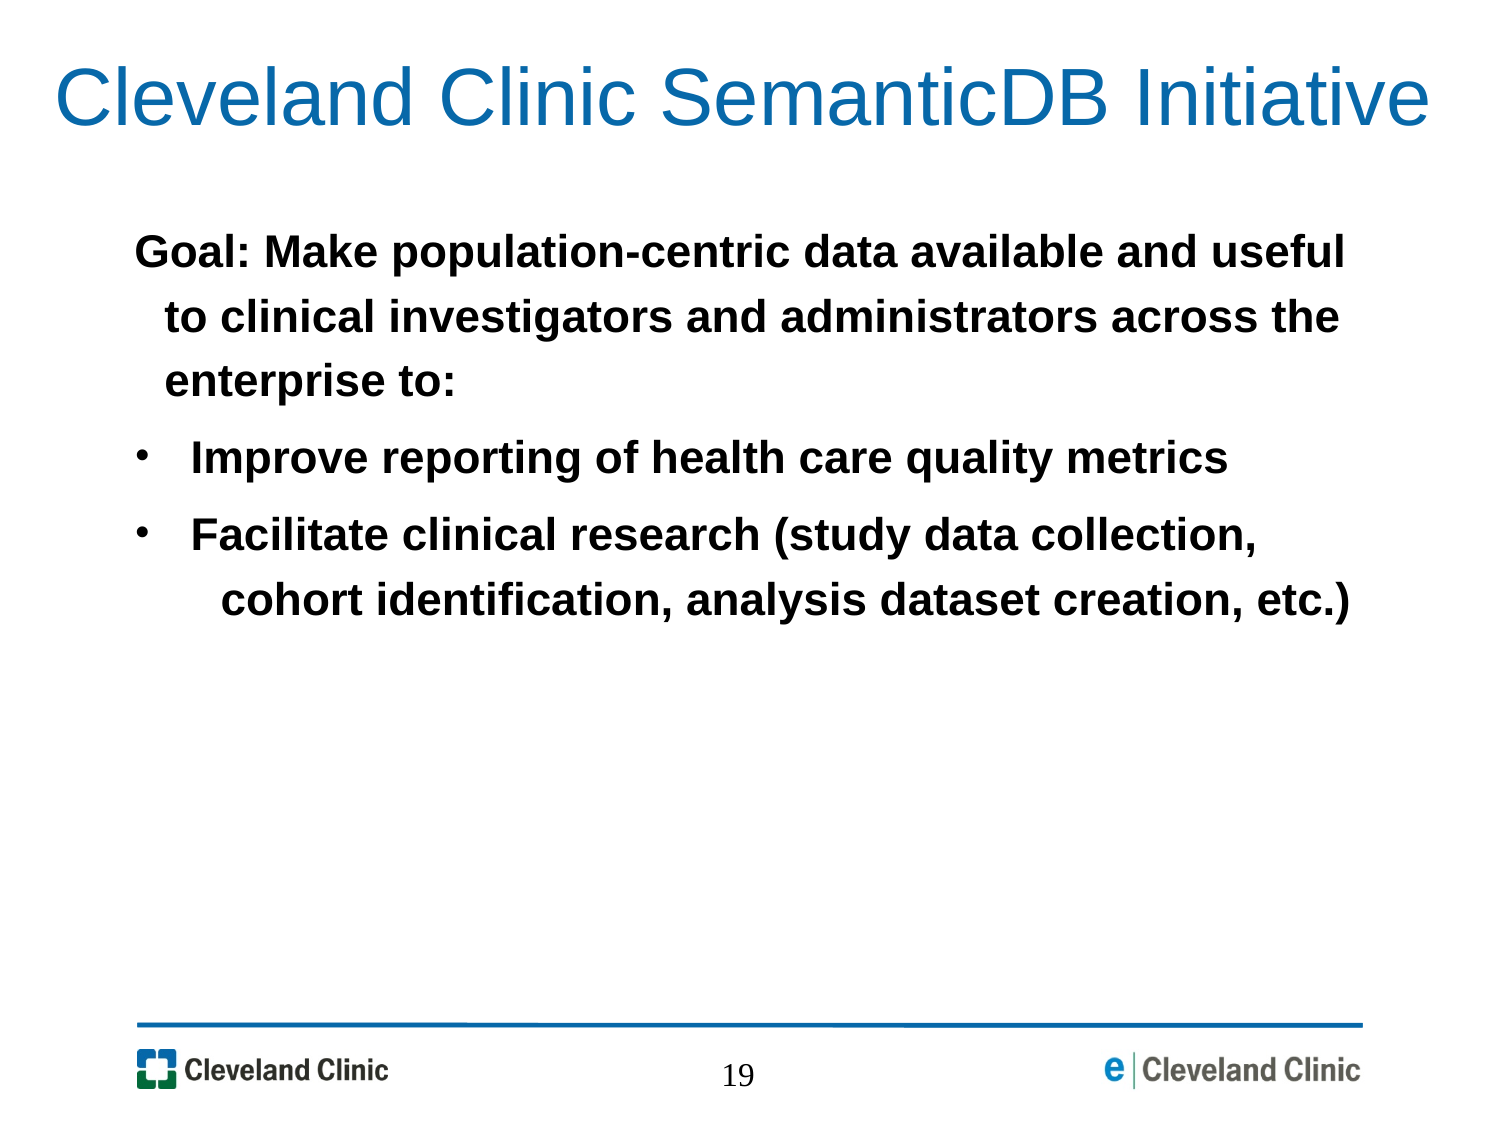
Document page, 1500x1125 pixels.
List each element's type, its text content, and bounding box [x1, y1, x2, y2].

list Goal: Make population-centric data available and useful to clinical investigators and administrators across the enterprise to: Improve reporting of health care quality metrics Facilitate clinical research (study data collection, cohort identification, analysis dataset creation, etc.) [111, 204, 1387, 1125]
title Cleveland Clinic SemanticDB Initiative [0, 0, 1500, 150]
